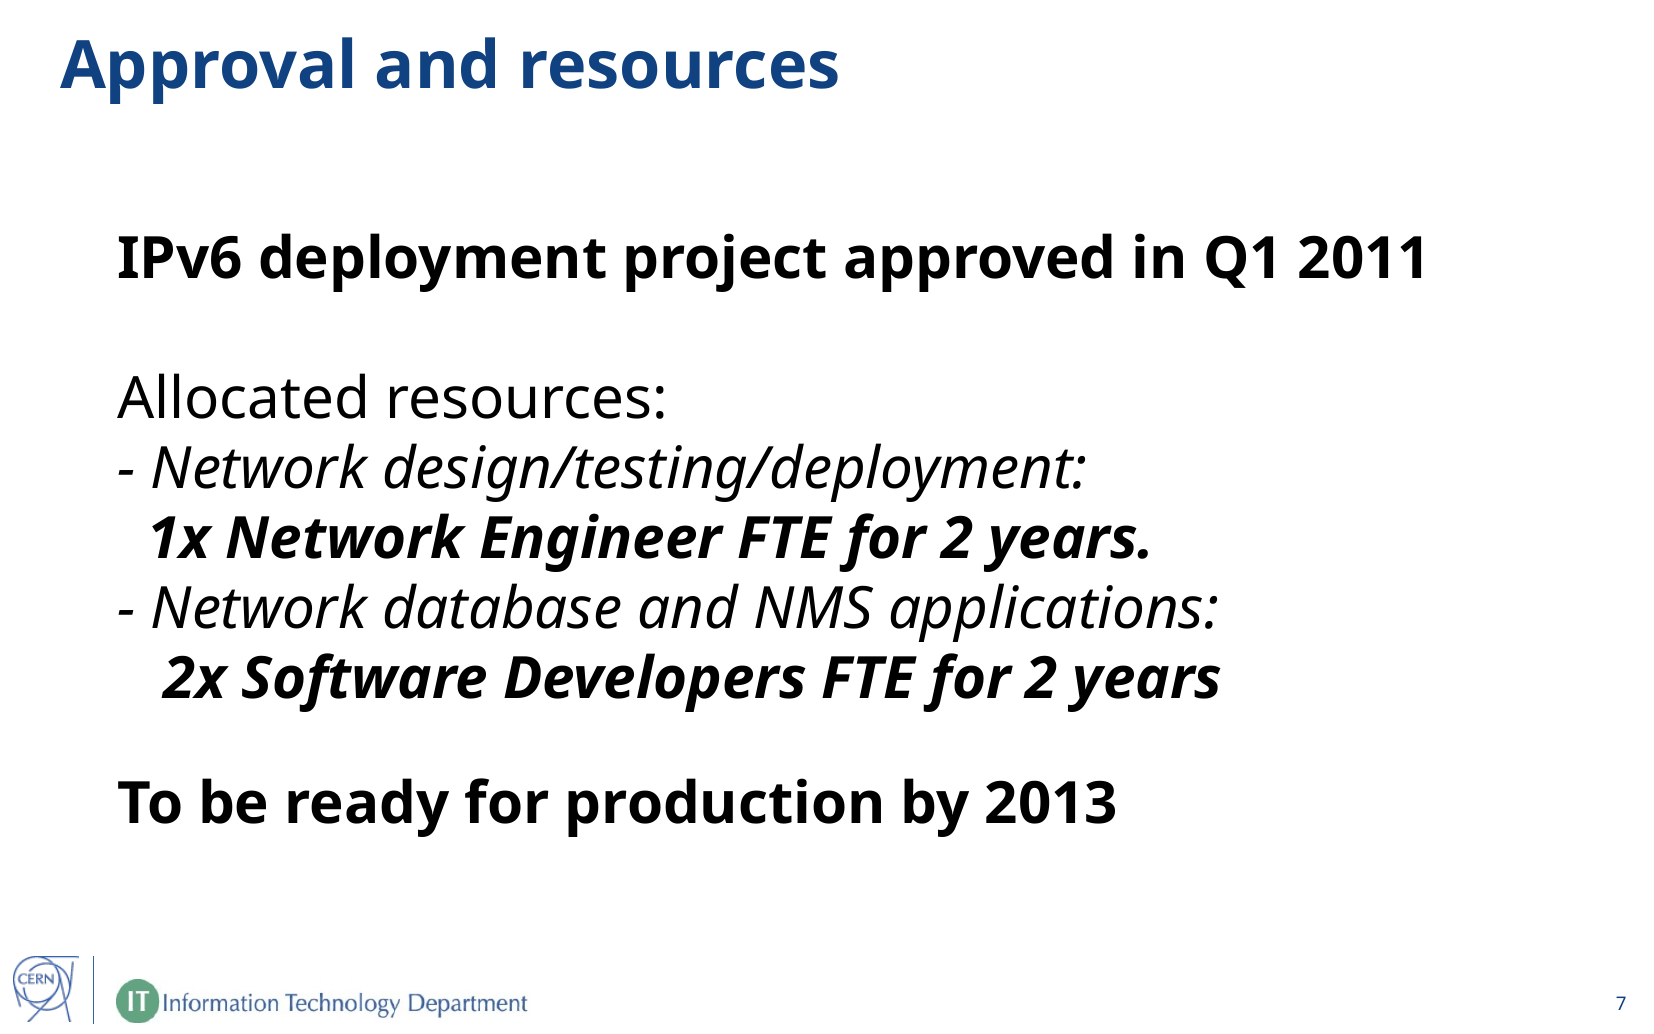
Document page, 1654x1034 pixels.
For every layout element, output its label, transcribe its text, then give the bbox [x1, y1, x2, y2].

text_box IPv6 deployment project approved in Q1 2011 Allocated resources: - Network design/testing/deployment: 1x Network Engineer FTE for 2 years. - Network database and NMS applications: 2x Software Developers FTE for 2 years To be ready for production by 2013 [102, 212, 1514, 860]
picture [13, 956, 79, 1032]
picture [116, 979, 788, 1023]
title Approval and resources [60, 0, 1528, 138]
